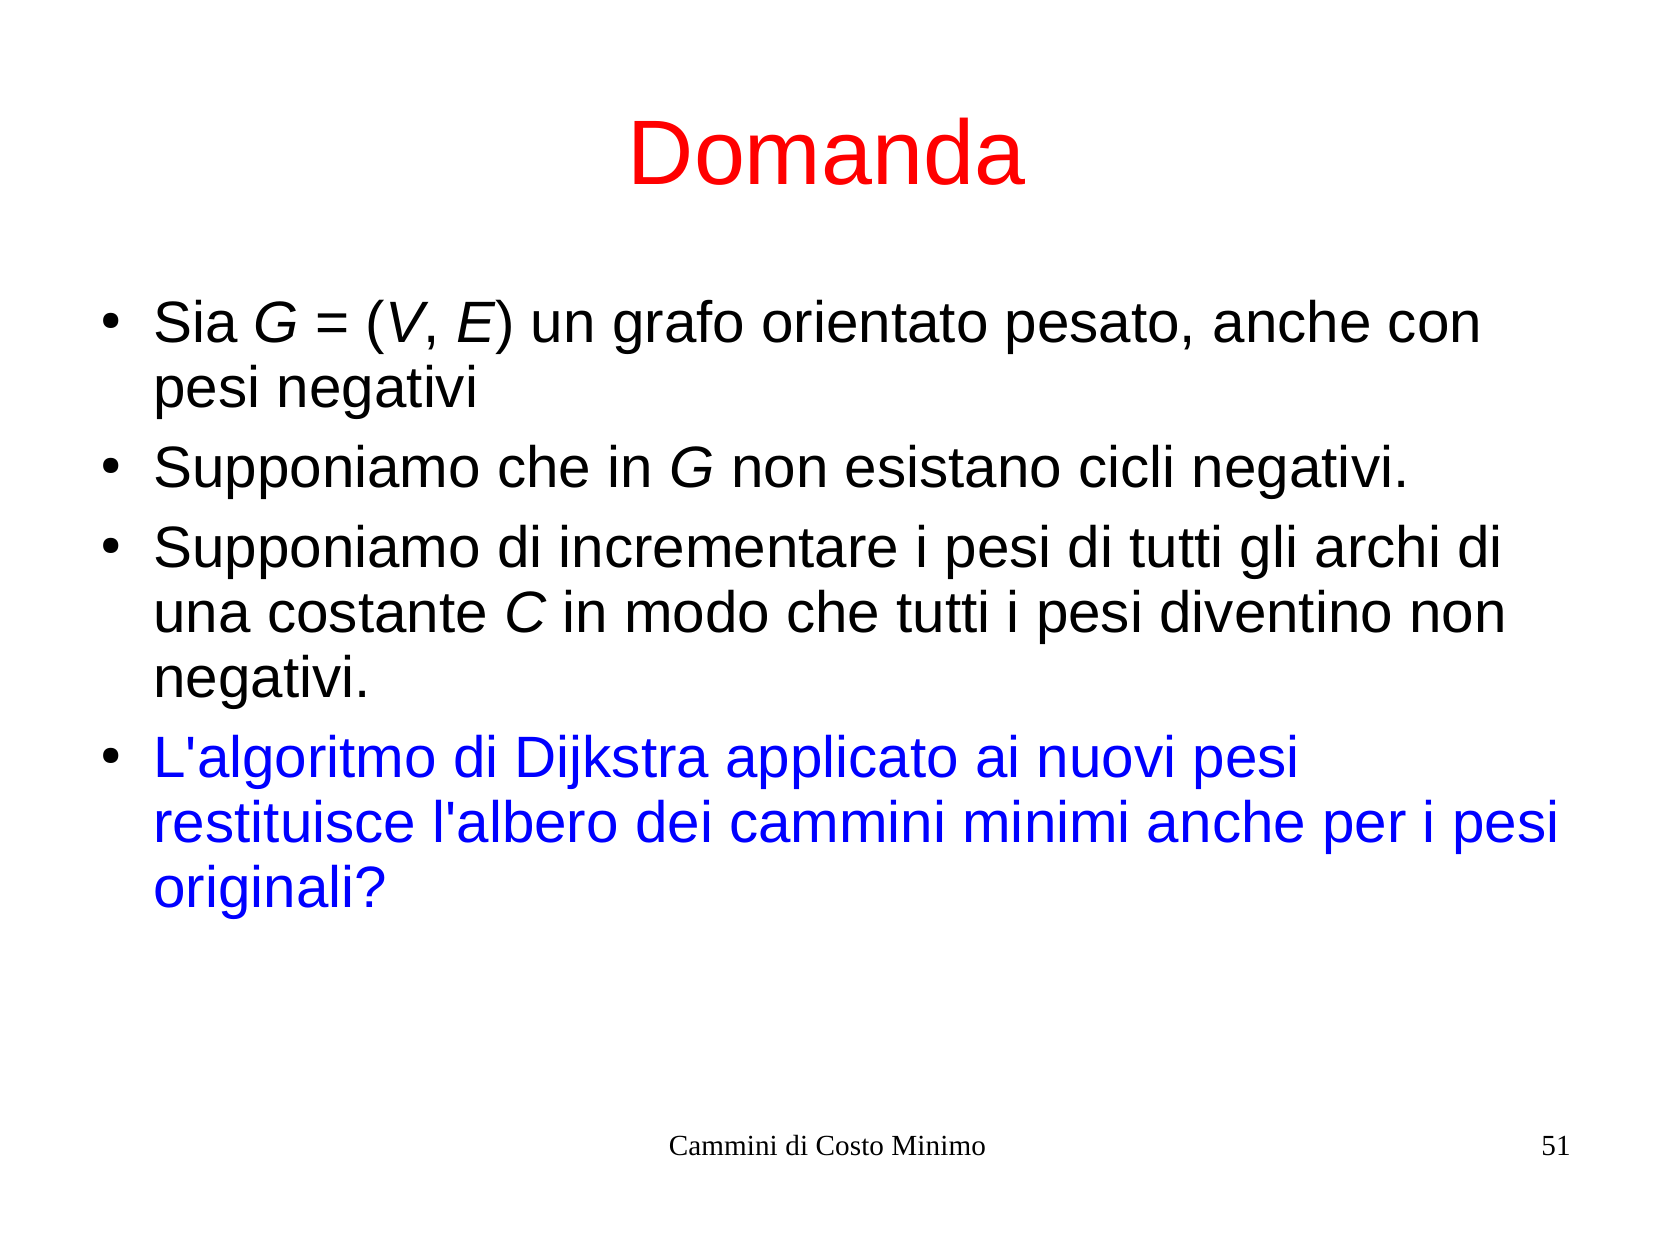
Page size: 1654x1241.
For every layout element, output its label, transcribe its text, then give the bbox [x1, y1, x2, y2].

list Sia G = (V, E) un grafo orientato pesato, anche con pesi negativi Supponiamo che in G non esistano cicli negativi. Supponiamo di incrementare i pesi di tutti gli archi di una costante C in modo che tutti i pesi diventino non negativi. L'algoritmo di Dijkstra applicato ai nuovi pesi restituisce l'albero dei cammini minimi anche per i pesi originali? [82, 290, 1571, 1109]
title Domanda [82, 49, 1571, 257]
